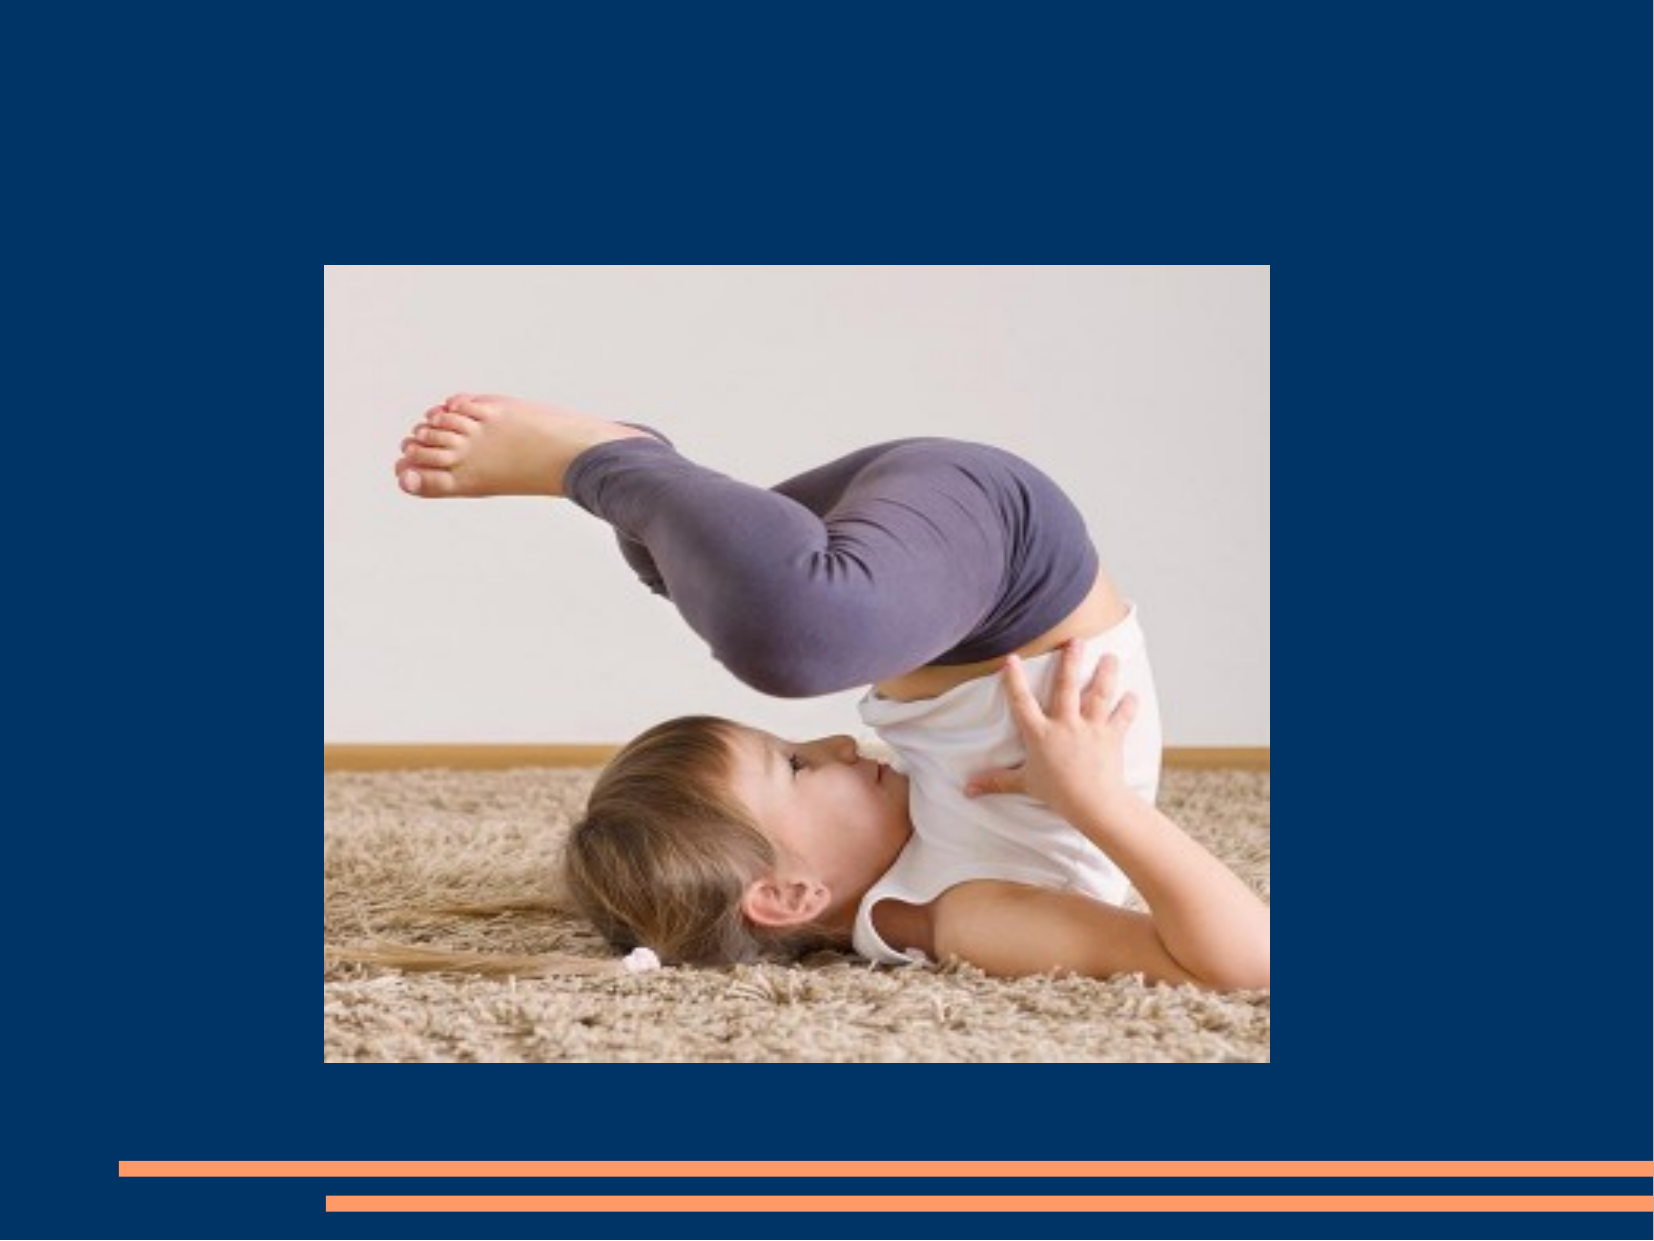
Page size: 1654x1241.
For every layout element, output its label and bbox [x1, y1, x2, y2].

picture [324, 265, 1270, 1063]
